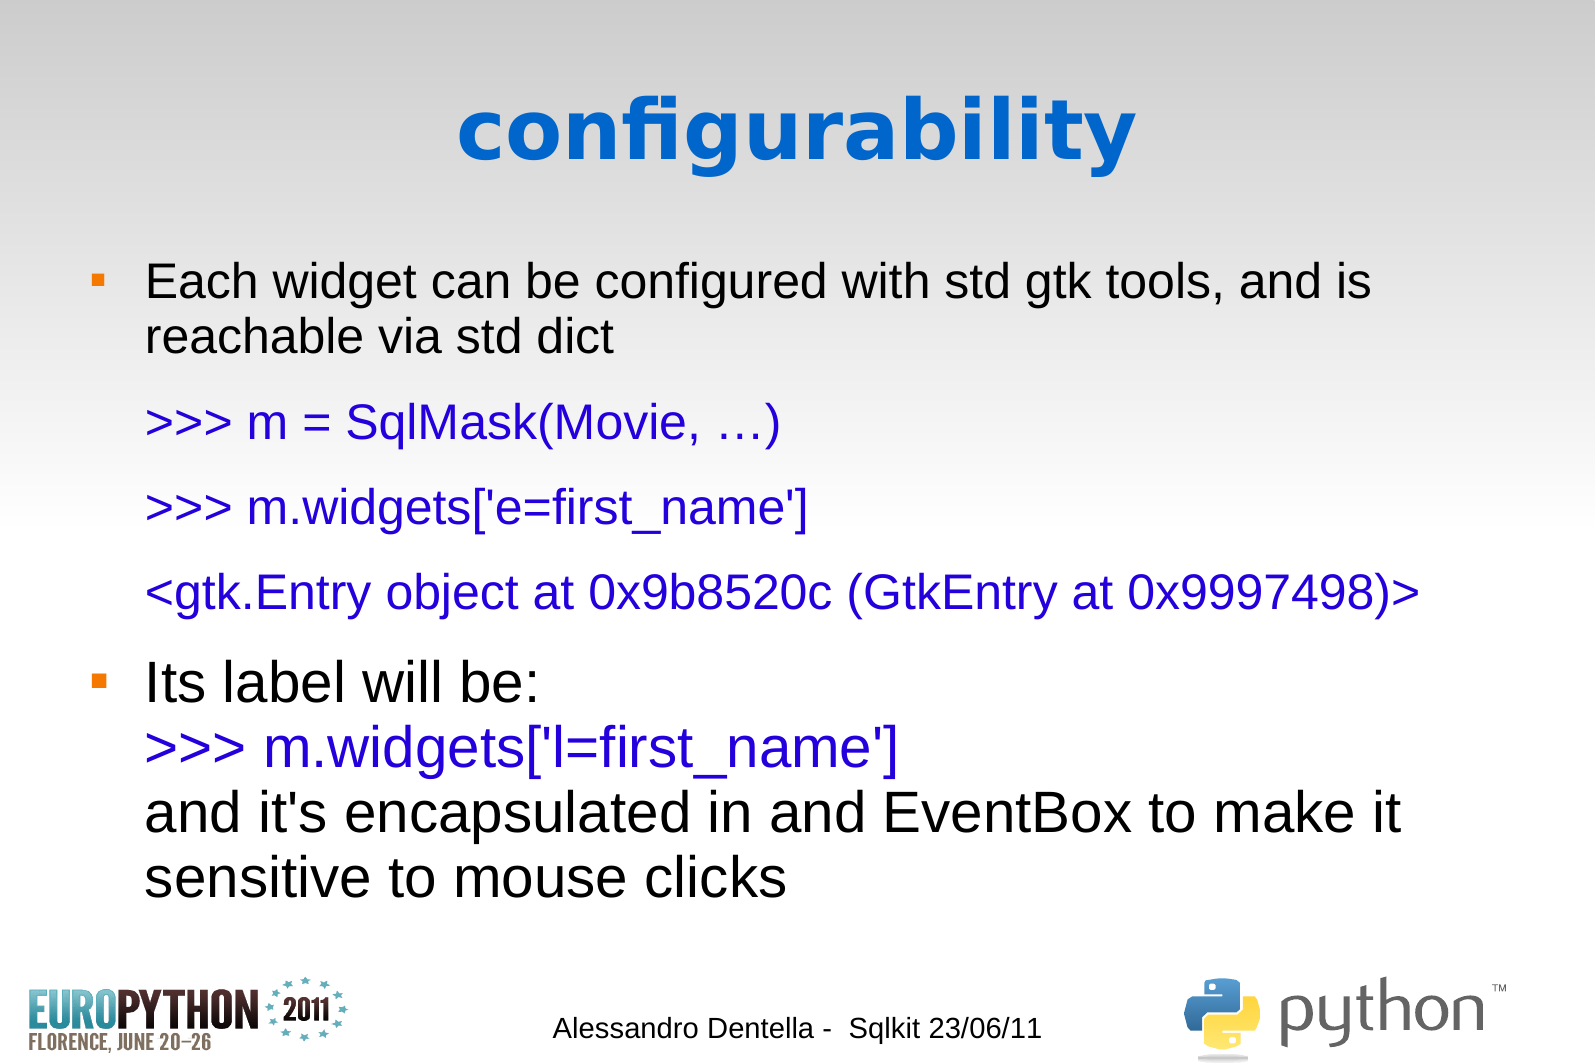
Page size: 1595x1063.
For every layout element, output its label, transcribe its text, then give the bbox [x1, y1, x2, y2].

picture [29, 974, 355, 1058]
list Each widget can be configured with std gtk tools, and is reachable via std dict >>> m = SqlMask(Movie, …) >>> m.widgets['e=first_name'] <gtk.Entry object at 0x9b8520c (GtkEntry at 0x9997498)> Its label will be: >>> m.widgets['l=first_name'] and it's encapsulated in and EventBox to make it sensitive to mouse clicks [74, 253, 1510, 940]
title configurability [79, 49, 1515, 213]
